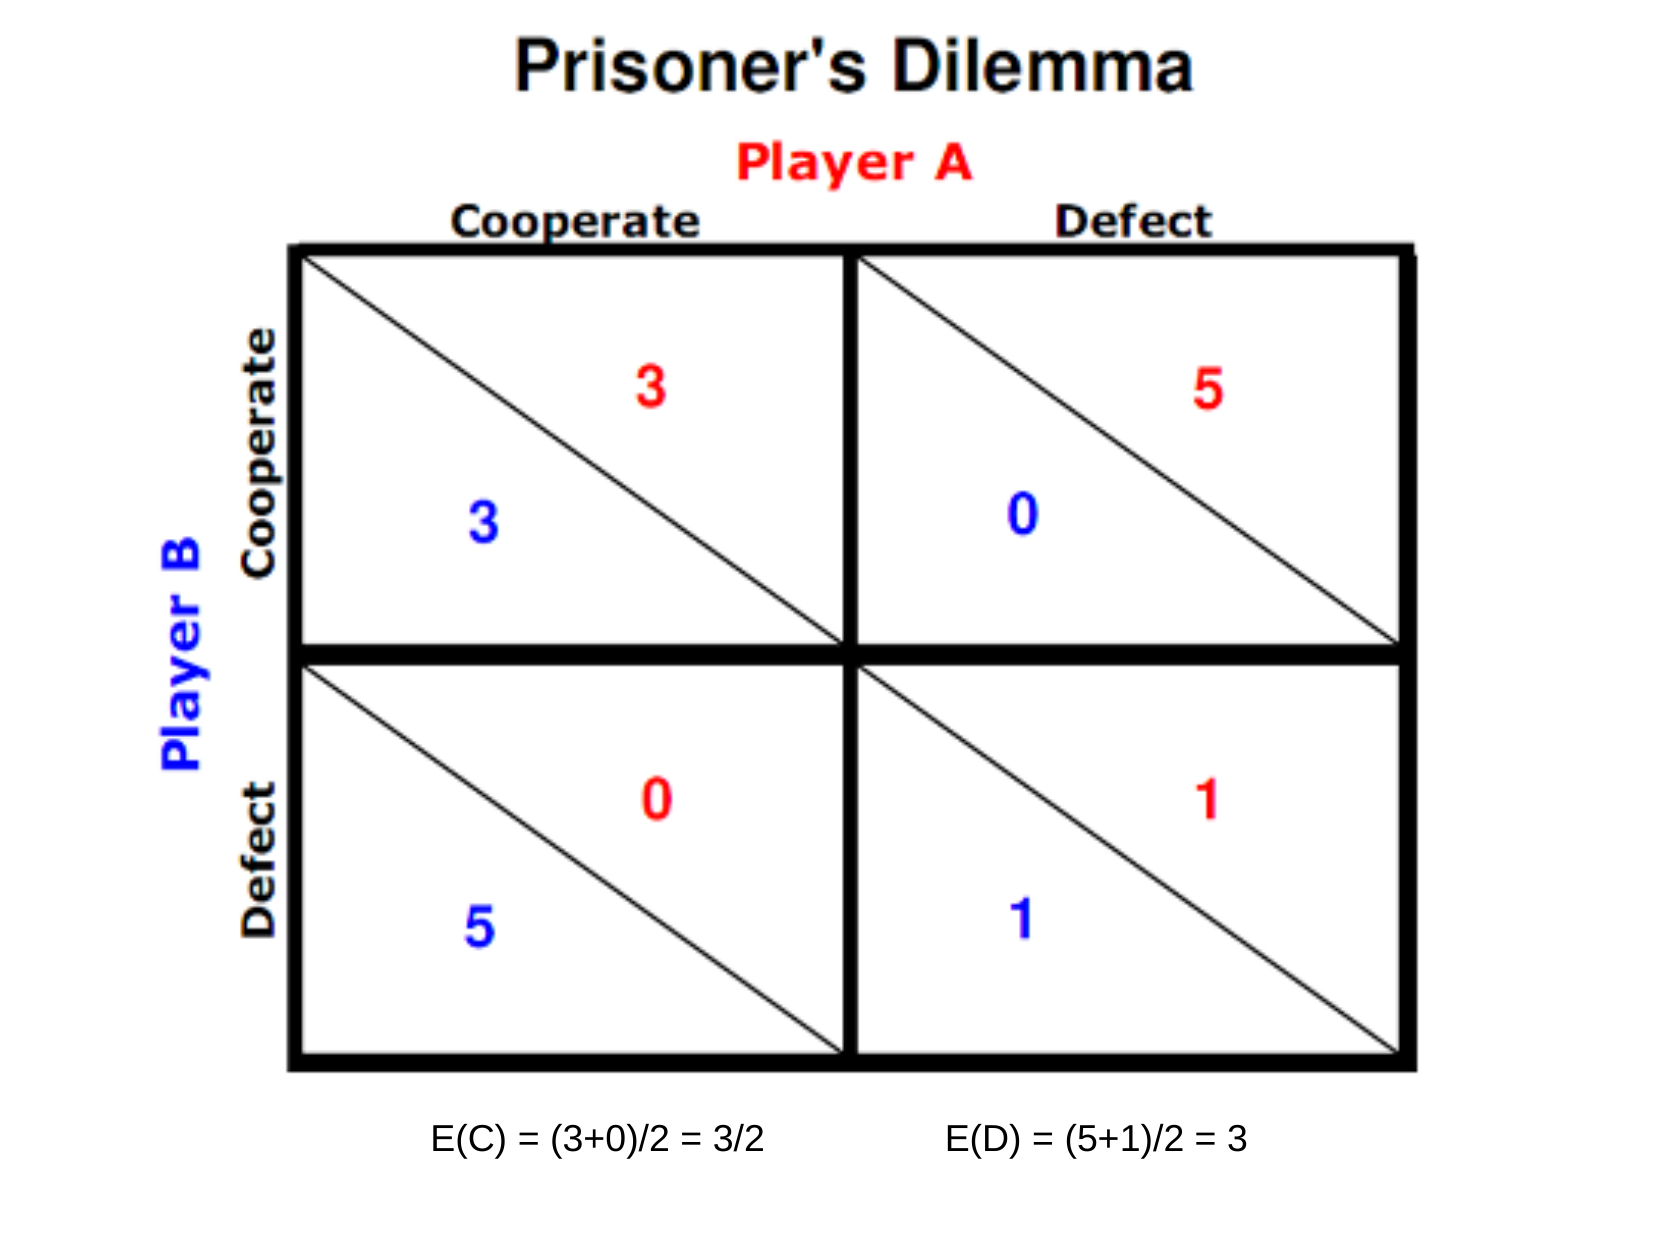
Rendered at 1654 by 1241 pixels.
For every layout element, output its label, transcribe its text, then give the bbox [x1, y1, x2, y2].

text_box E(D) = (5+1)/2 = 3 [929, 1109, 1264, 1167]
text_box E(C) = (3+0)/2 = 3/2 [415, 1109, 781, 1167]
picture [132, 0, 1455, 1113]
